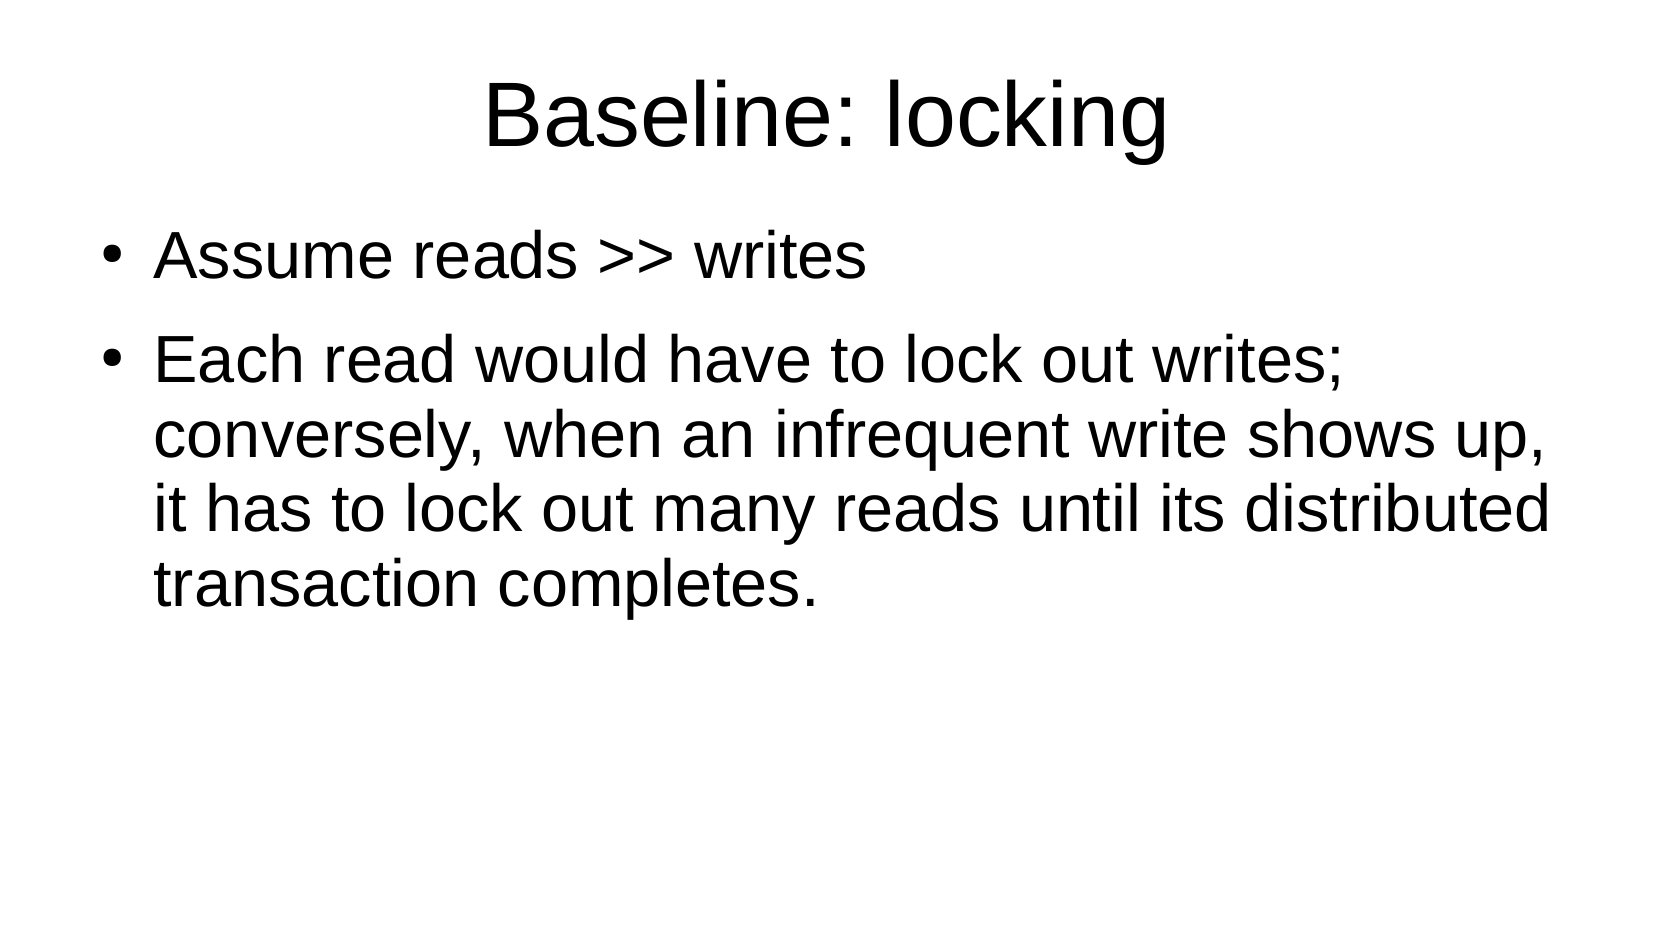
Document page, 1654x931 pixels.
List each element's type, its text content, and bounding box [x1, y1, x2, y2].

list Assume reads >> writes Each read would have to lock out writes; conversely, when an infrequent write shows up, it has to lock out many reads until its distributed transaction completes. [82, 217, 1571, 758]
title Baseline: locking [82, 37, 1571, 193]
